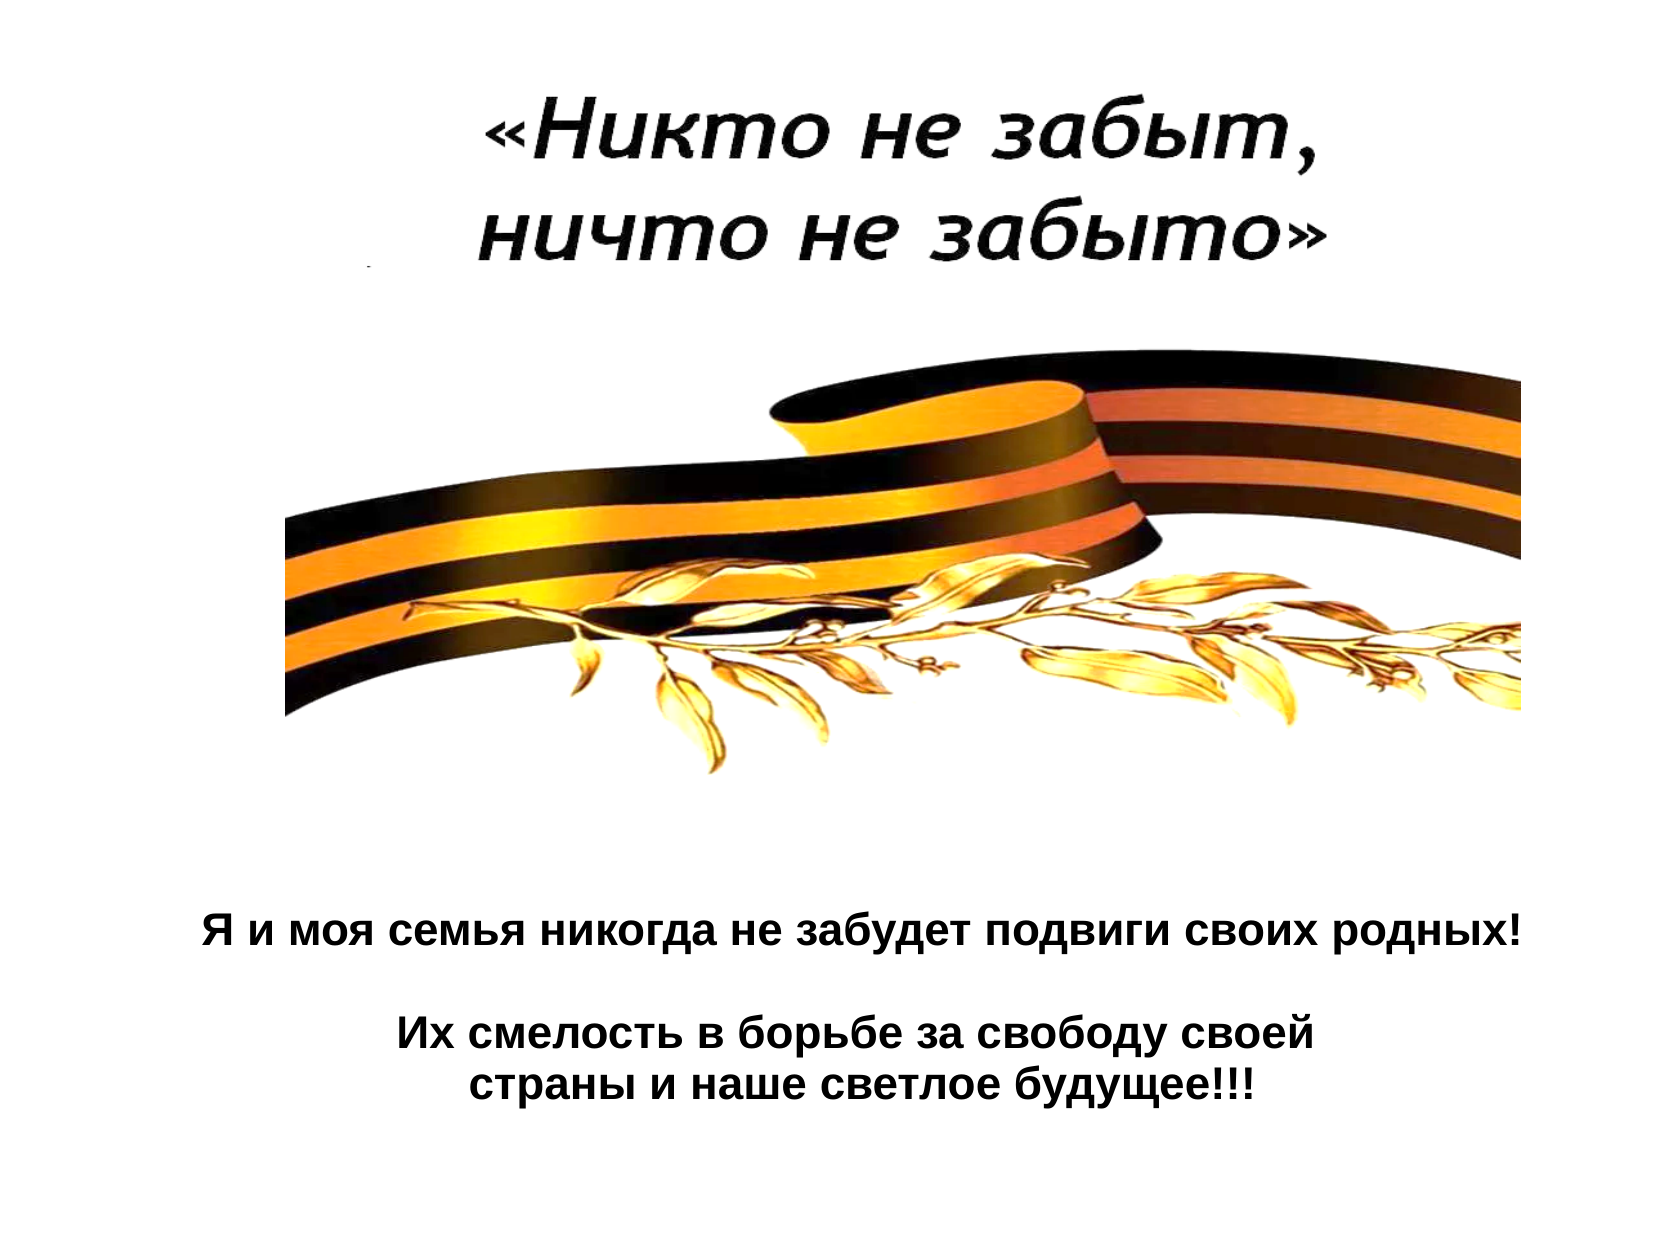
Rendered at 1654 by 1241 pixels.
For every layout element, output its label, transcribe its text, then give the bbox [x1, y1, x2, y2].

picture [285, 20, 1521, 813]
text_box Я и моя семья никогда не забудет подвиги своих родных! Их смелость в борьбе за свободу своей страны и наше светлое будущее!!! [130, 813, 1595, 1152]
